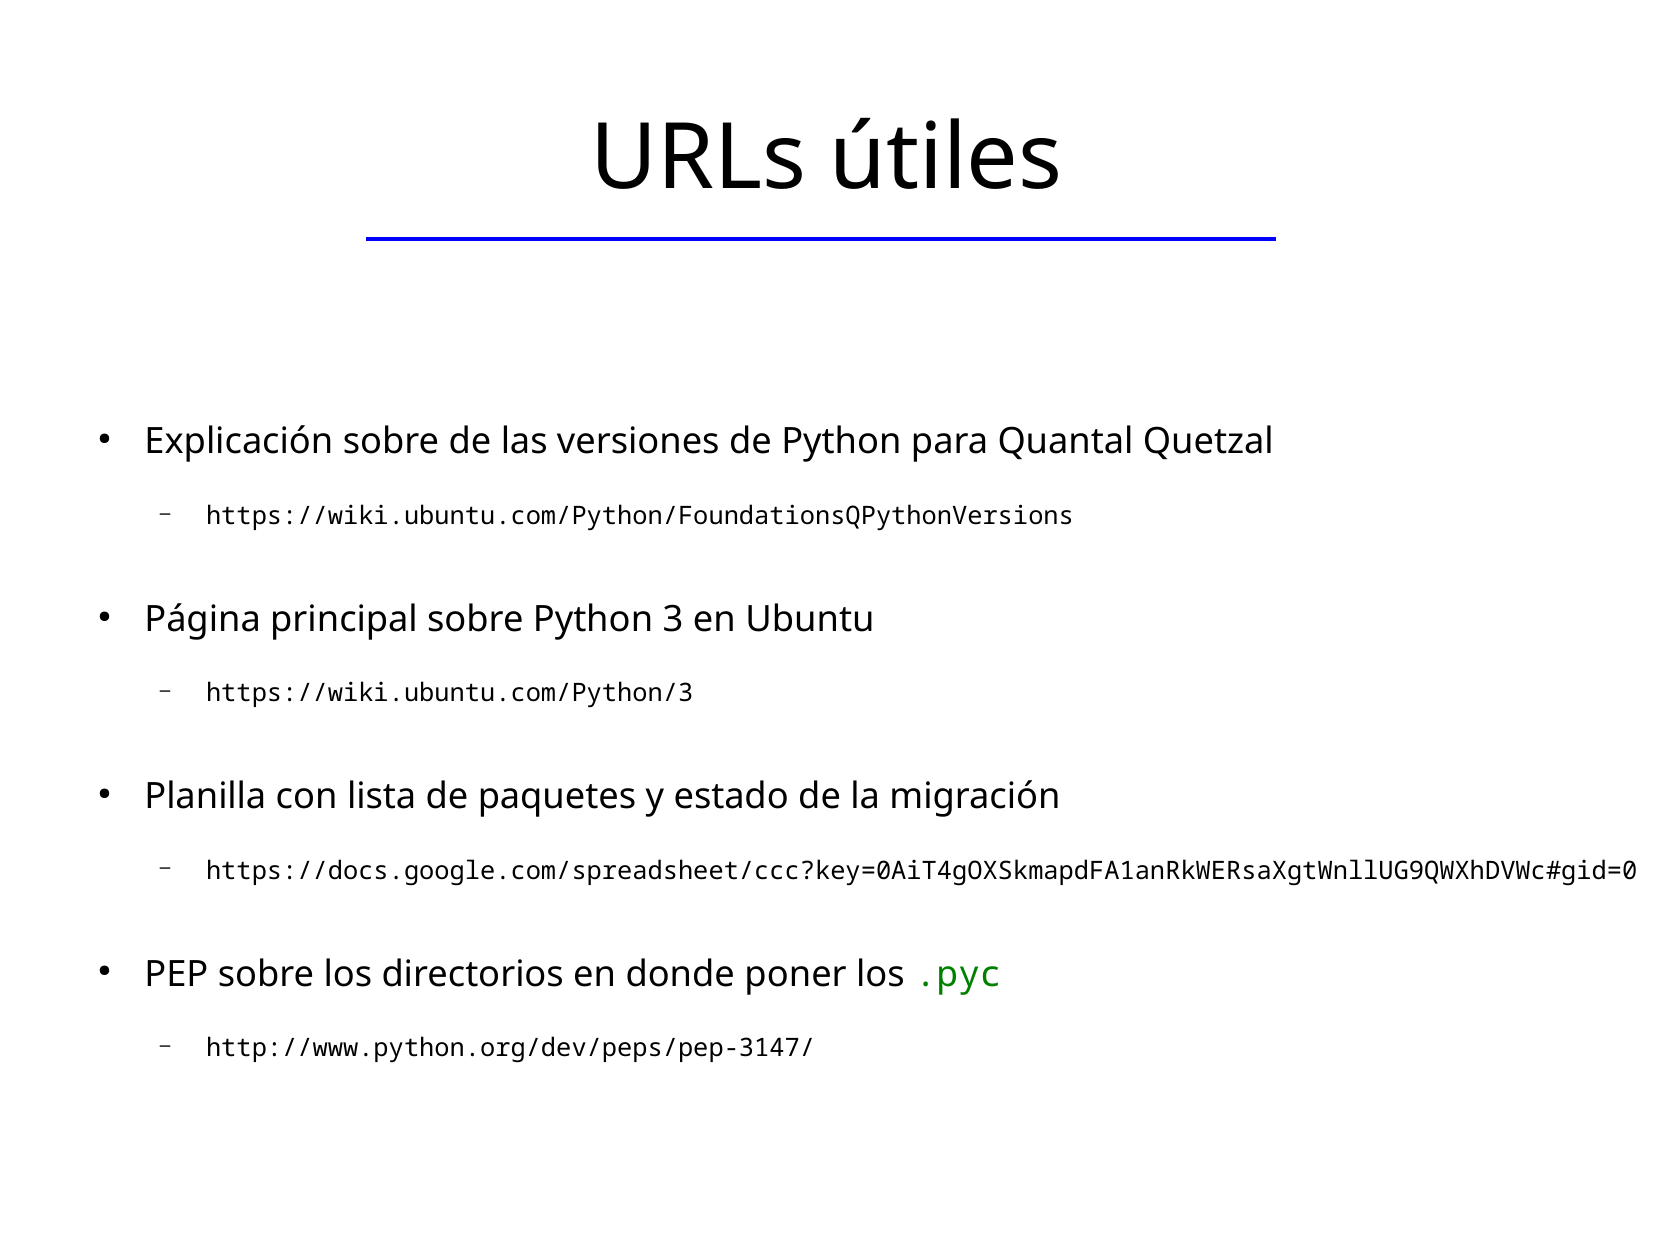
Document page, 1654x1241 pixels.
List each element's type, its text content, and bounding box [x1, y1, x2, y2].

title URLs útiles [82, 49, 1571, 257]
list Explicación sobre de las versiones de Python para Quantal Quetzal https://wiki.ubuntu.com/Python/FoundationsQPythonVersions Página principal sobre Python 3 en Ubuntu https://wiki.ubuntu.com/Python/3 Planilla con lista de paquetes y estado de la migración https://docs.google.com/spreadsheet/ccc?key=0AiT4gOXSkmapdFA1anRkWERsaXgtWnllUG9QWXhDVWc#gid=0 PEP sobre los directorios en donde poner los .pyc http://www.python.org/dev/peps/pep-3147/ [82, 390, 1654, 1110]
